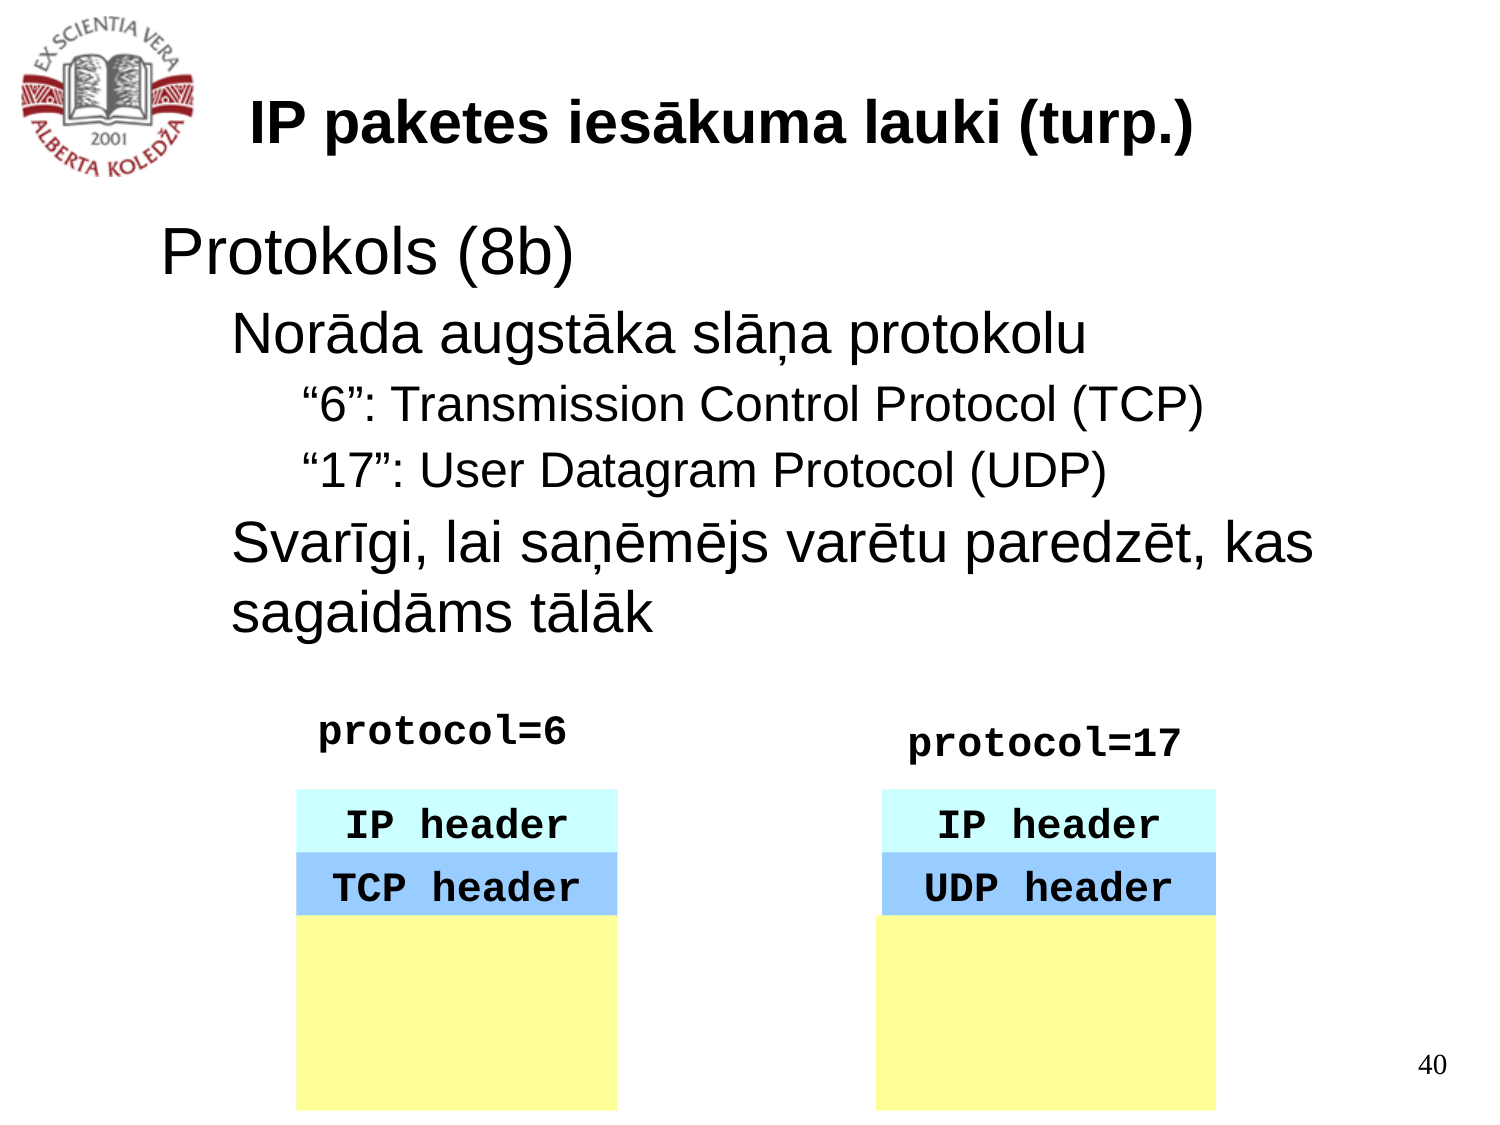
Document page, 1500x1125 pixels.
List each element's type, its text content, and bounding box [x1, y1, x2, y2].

text_box IP header [882, 789, 1217, 855]
text_box UDP header [882, 852, 1216, 915]
text_box [875, 915, 1217, 1111]
title IP paketes iesākuma lauki (turp.) [50, 62, 1374, 175]
list Protokols (8b) Norāda augstāka slāņa protokolu “6”: Transmission Control Protocol (TCP) “17”: User Datagram Protocol (UDP) Svarīgi, lai saņēmējs varētu paredzēt, kas sagaidāms tālāk [74, 200, 1463, 670]
text_box TCP header [296, 852, 618, 915]
text_box <skaitlis> [1312, 1037, 1463, 1101]
picture [21, 16, 194, 177]
text_box [296, 915, 618, 1111]
text_box protocol=17 [892, 707, 1198, 773]
text_box protocol=6 [302, 694, 583, 761]
text_box IP header [296, 789, 618, 852]
